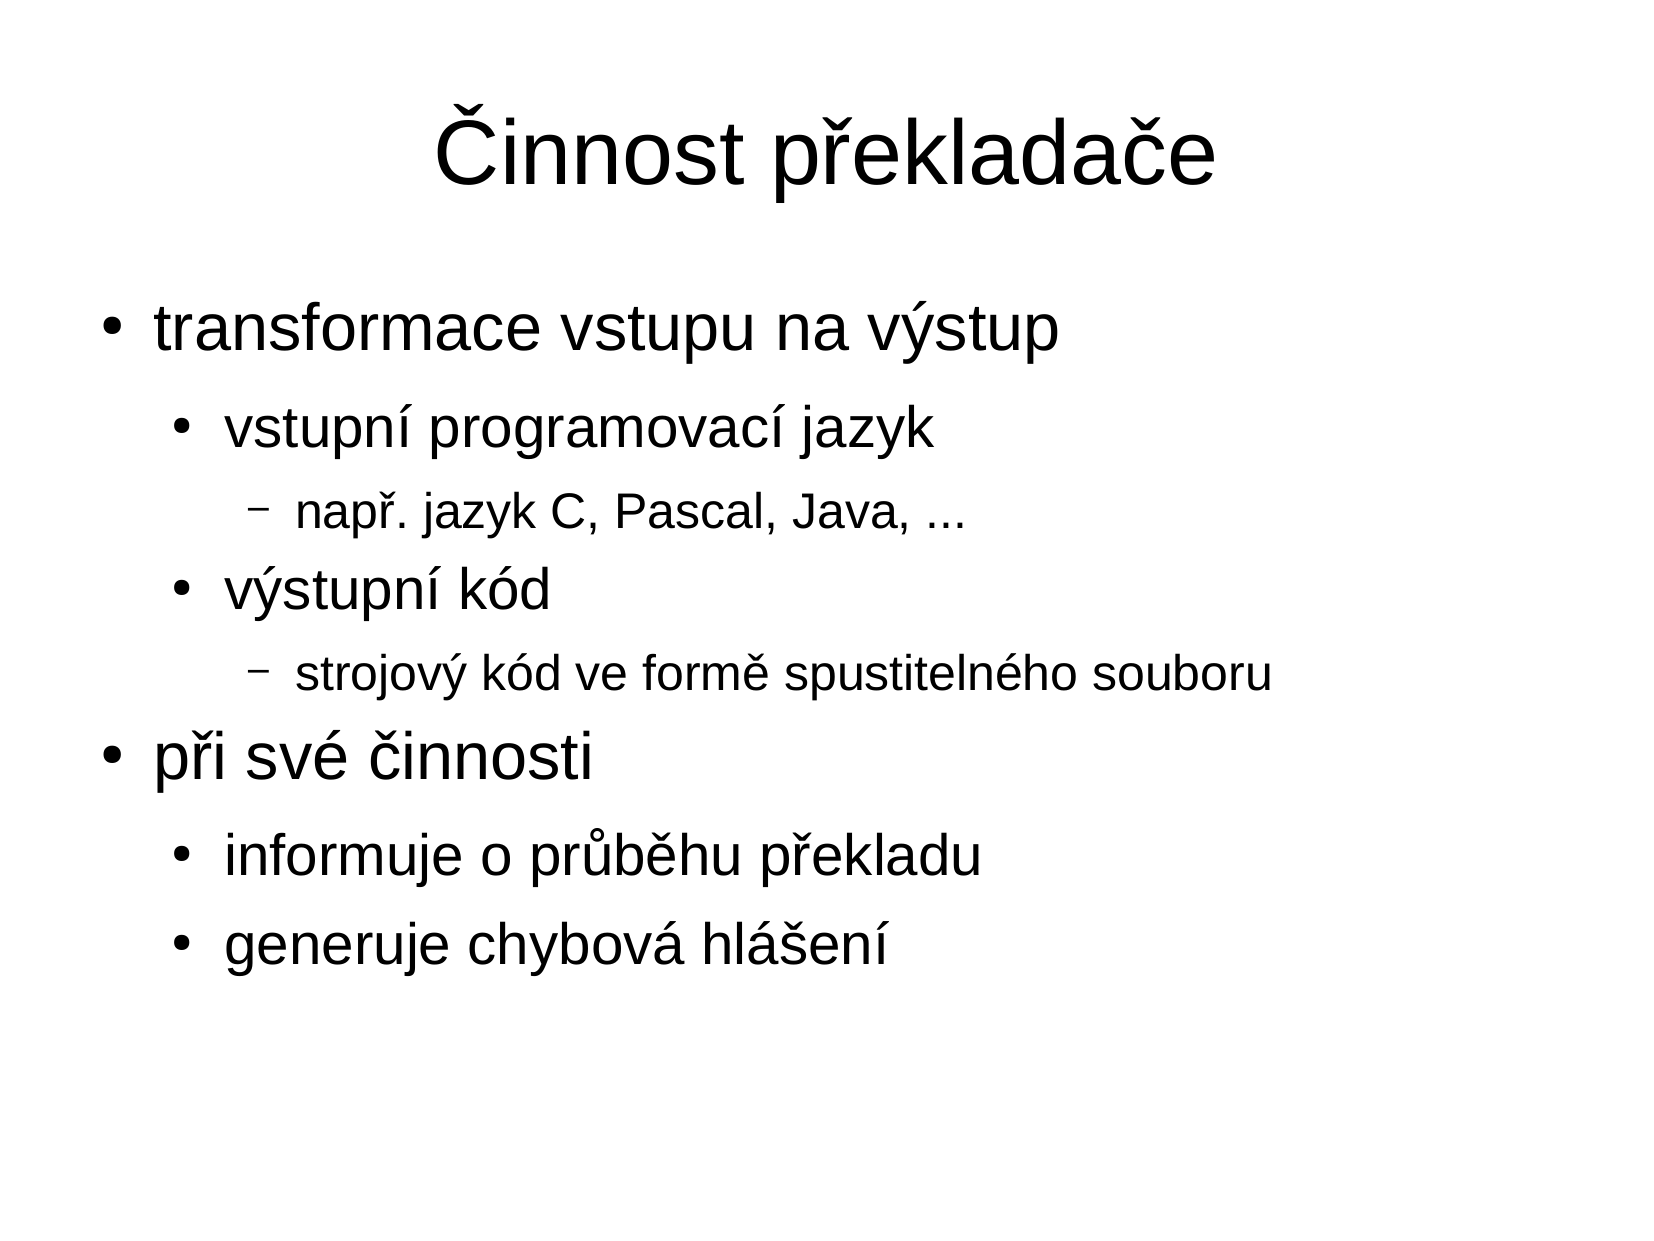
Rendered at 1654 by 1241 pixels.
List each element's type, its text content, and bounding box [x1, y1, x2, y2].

title Činnost překladače [82, 56, 1571, 250]
list transformace vstupu na výstup vstupní programovací jazyk např. jazyk C, Pascal, Java, ... výstupní kód strojový kód ve formě spustitelného souboru při své činnosti informuje o průběhu překladu generuje chybová hlášení [82, 290, 1571, 1094]
